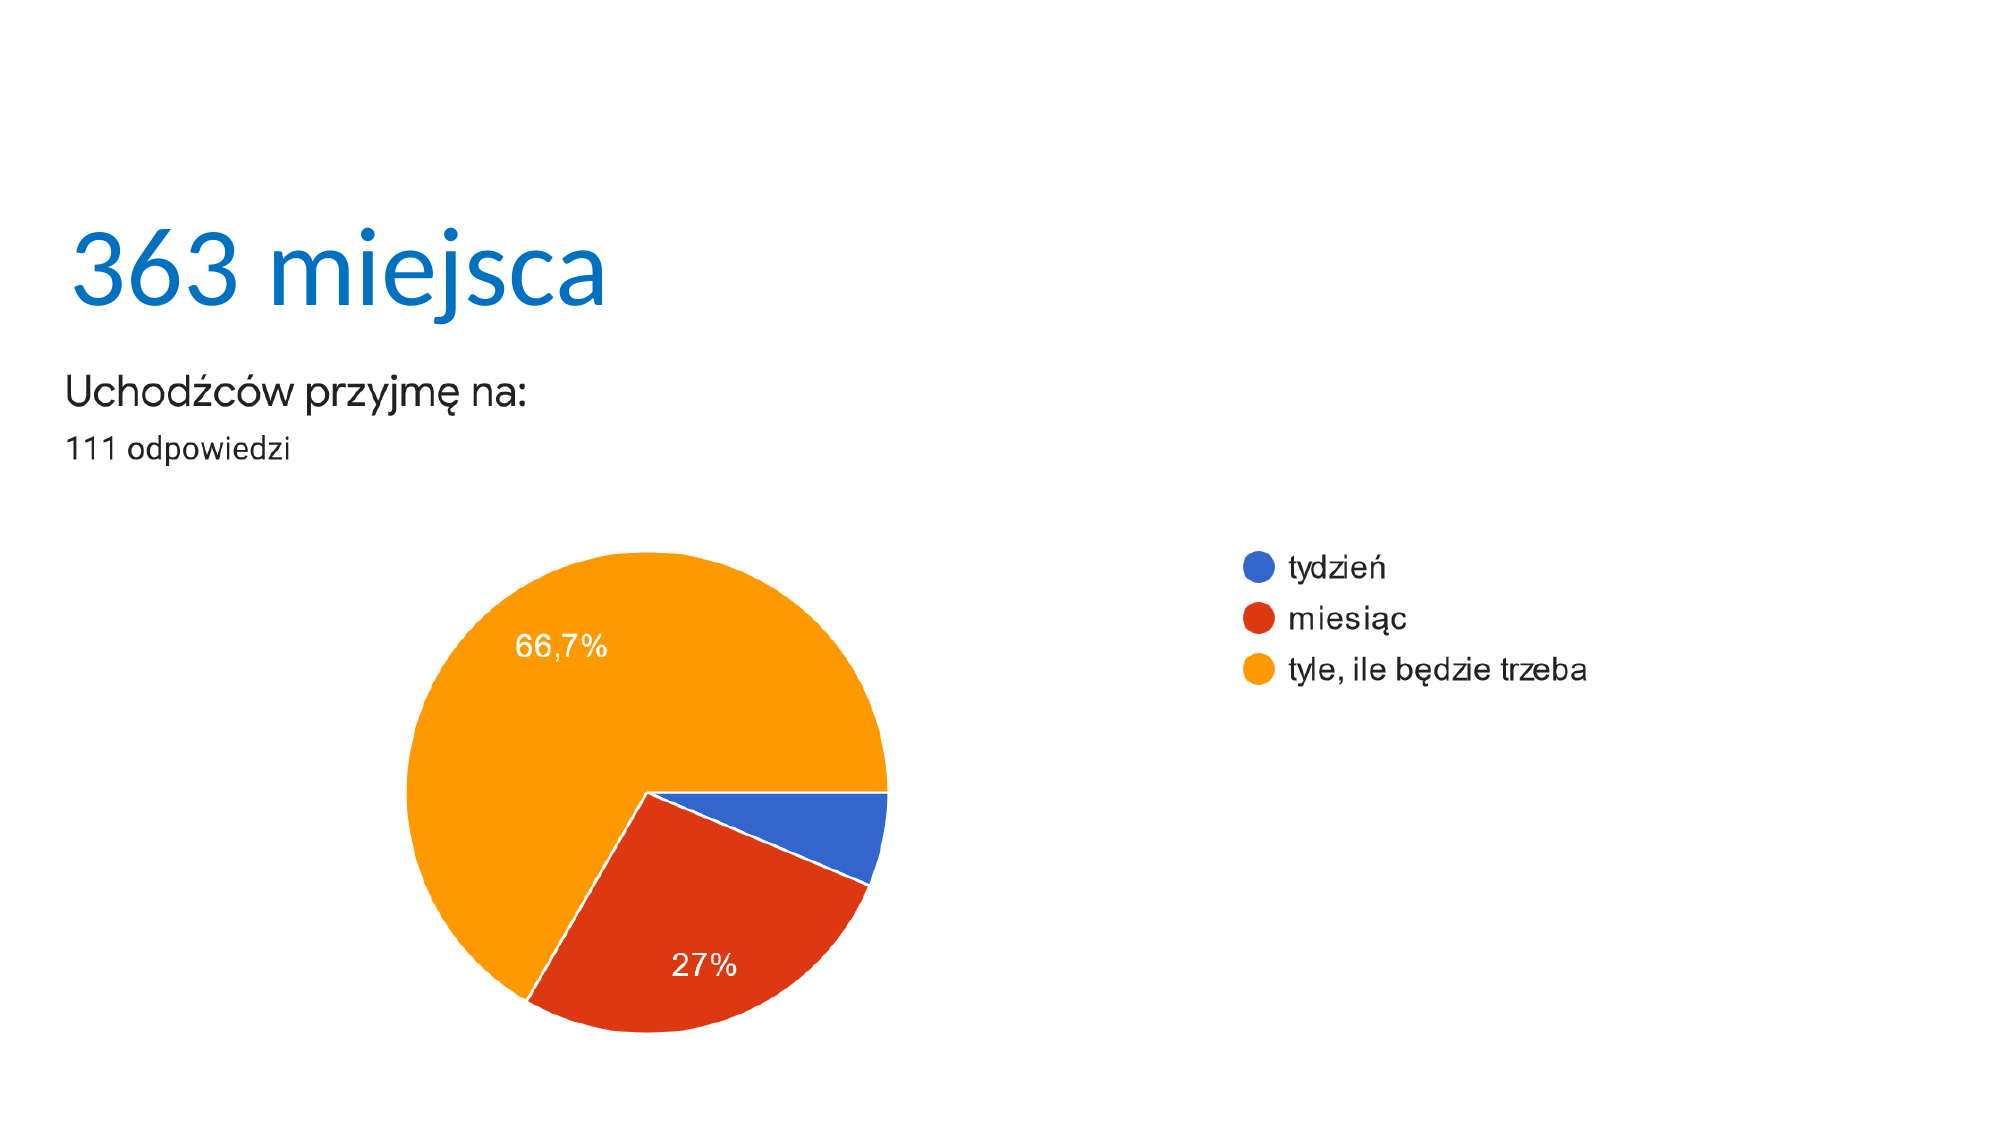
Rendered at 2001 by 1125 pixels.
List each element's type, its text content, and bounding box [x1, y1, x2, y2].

text_box 363 miejsca [54, 185, 639, 338]
picture [0, 298, 1964, 1125]
